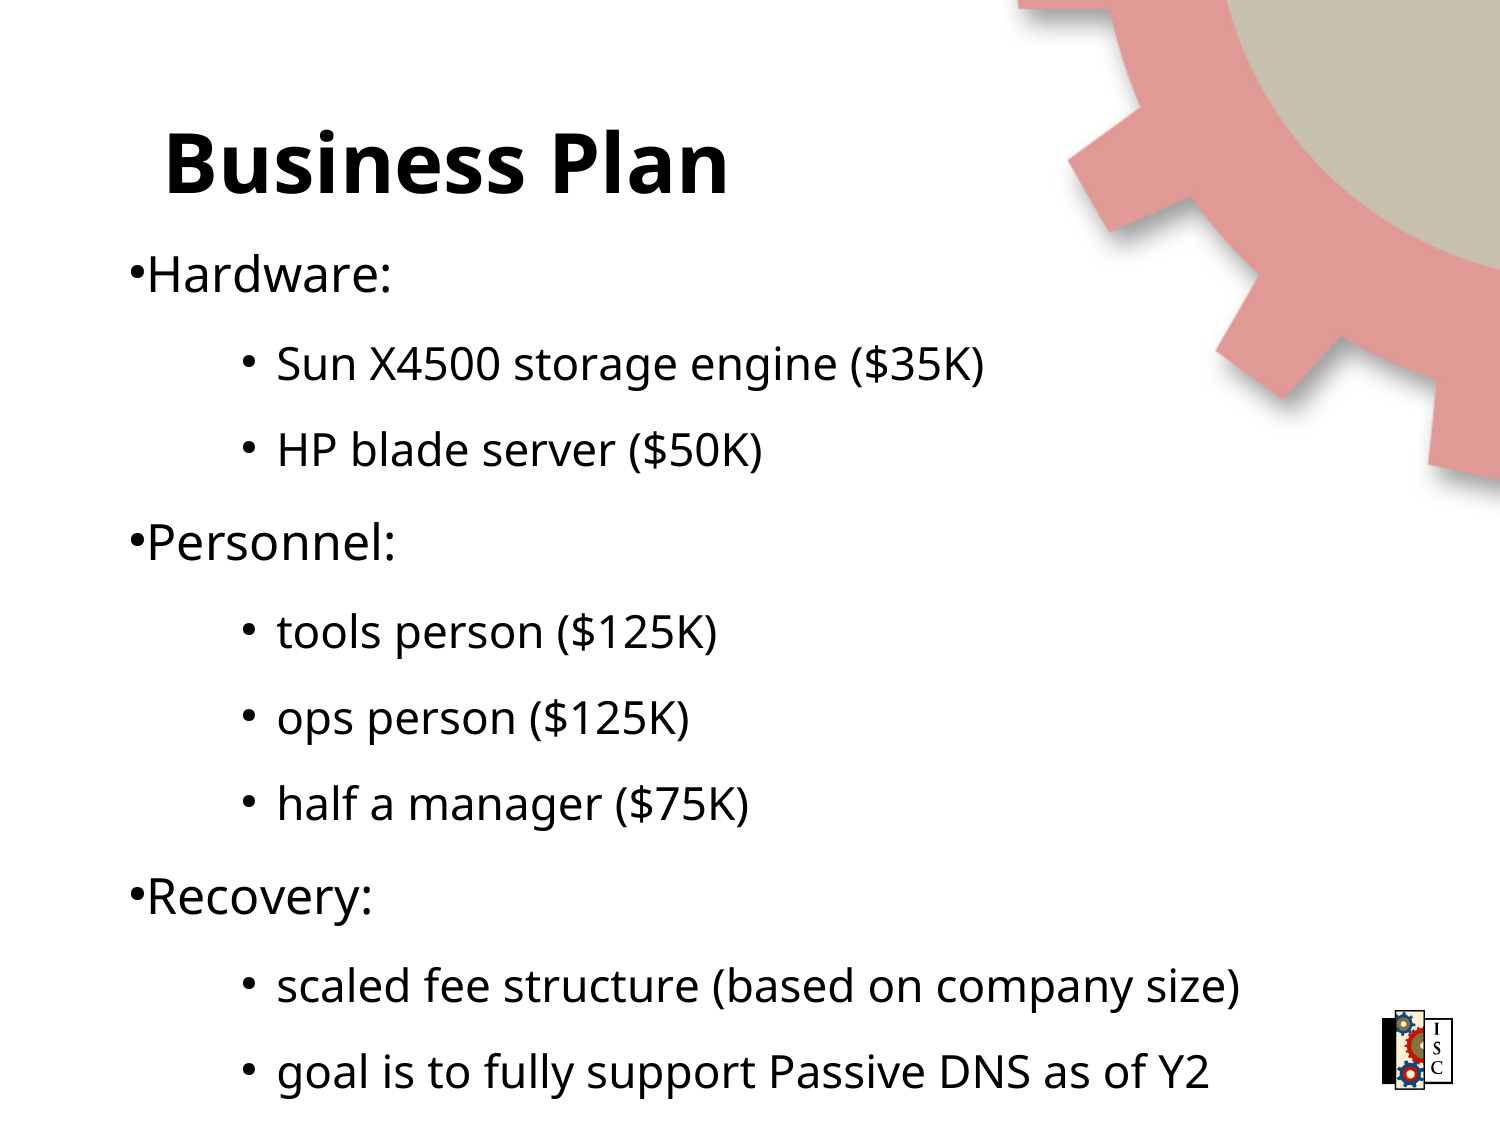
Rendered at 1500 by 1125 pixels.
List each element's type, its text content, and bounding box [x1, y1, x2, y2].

title Business Plan [162, 30, 1473, 276]
picture [0, 0, 1500, 1125]
list Hardware: Sun X4500 storage engine ($35K) HP blade server ($50K) Personnel: tools person ($125K) ops person ($125K) half a manager ($75K) Recovery: scaled fee structure (based on company size) goal is to fully support Passive DNS as of Y2 with some left over for cross-subsidy, new ideas [110, 228, 1426, 1090]
